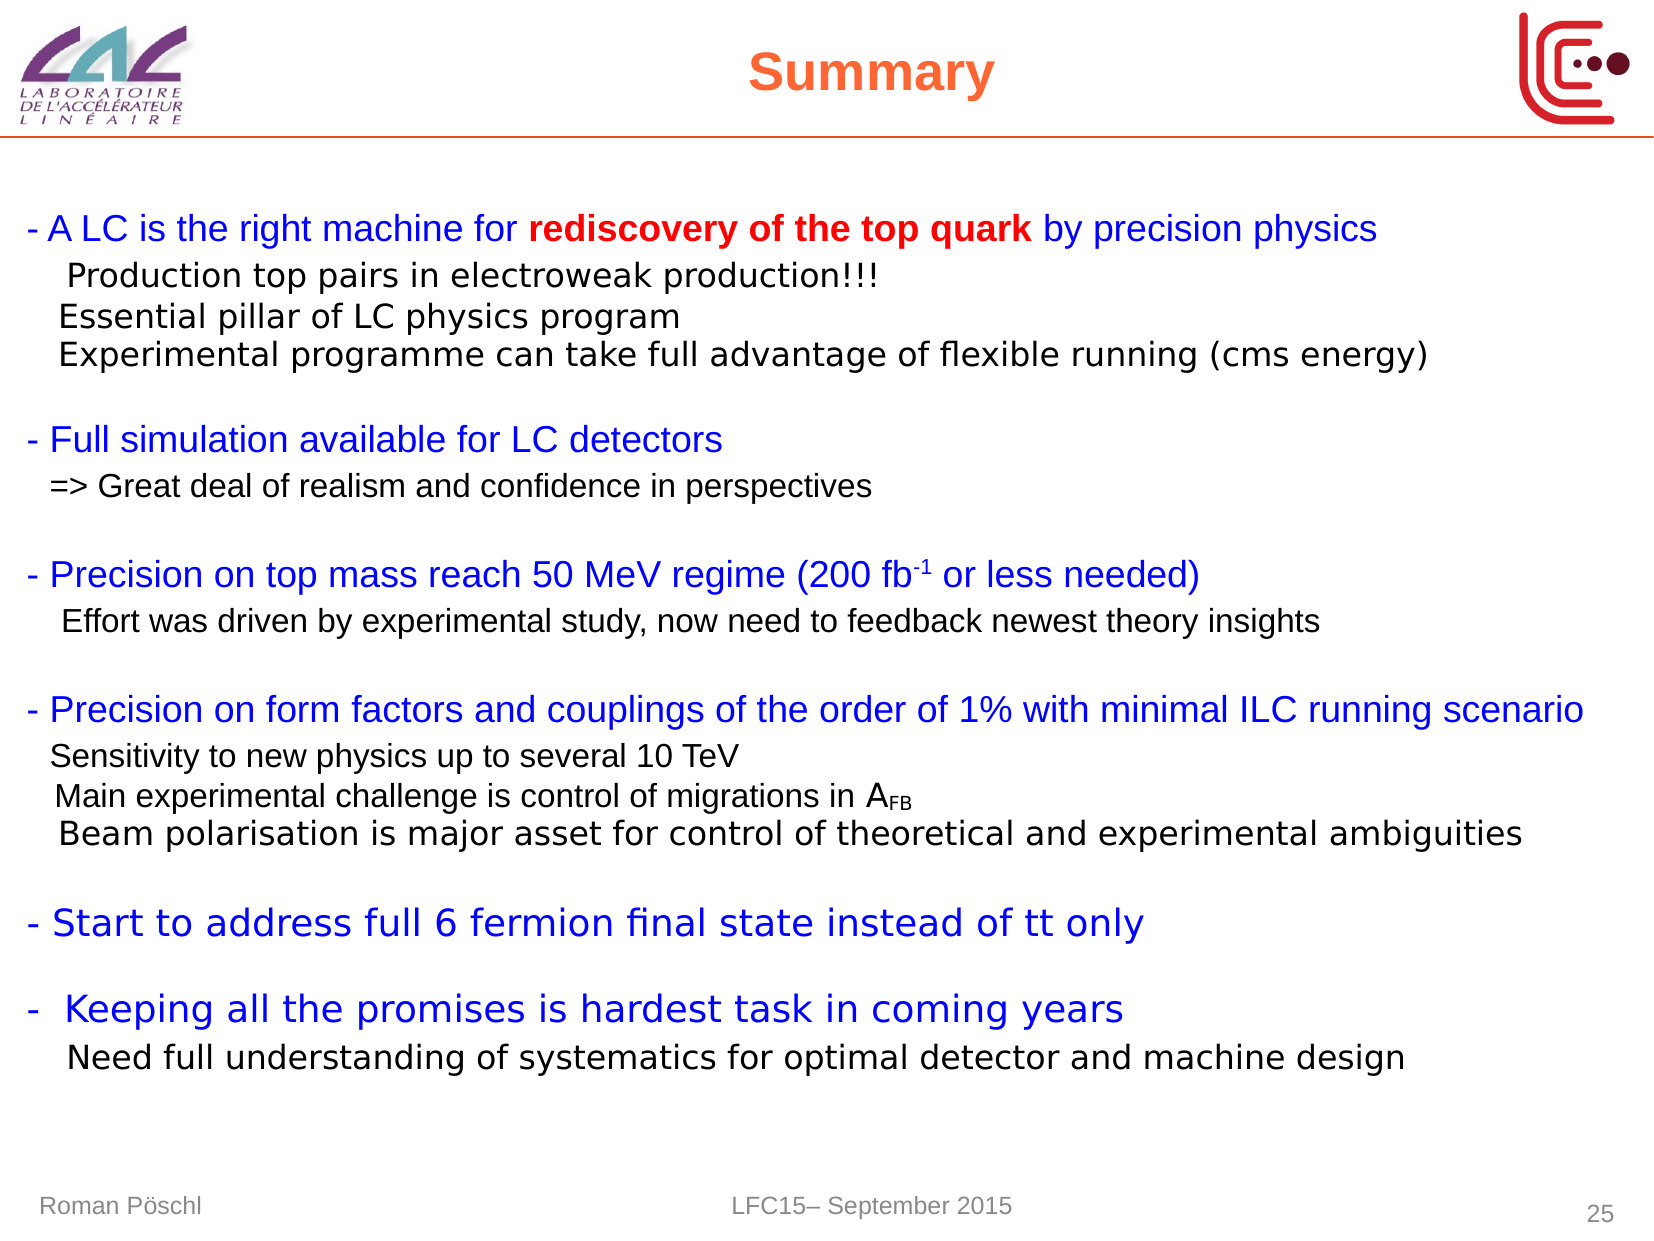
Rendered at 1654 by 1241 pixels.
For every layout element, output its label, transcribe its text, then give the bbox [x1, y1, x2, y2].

text_box - A LC is the right machine for rediscovery of the top quark by precision physics Production top pairs in electroweak production!!! Essential pillar of LC physics program Experimental programme can take full advantage of flexible running (cms energy) - Full simulation available for LC detectors => Great deal of realism and confidence in perspectives - Precision on top mass reach 50 MeV regime (200 fb-1 or less needed) Effort was driven by experimental study, now need to feedback newest theory insights - Precision on form factors and couplings of the order of 1% with minimal ILC running scenario Sensitivity to new physics up to several 10 TeV Main experimental challenge is control of migrations in AFB Beam polarisation is major asset for control of theoretical and experimental ambiguities - Start to address full 6 fermion final state instead of tt only - Keeping all the promises is hardest task in coming years Need full understanding of systematics for optimal detector and machine design [11, 157, 1654, 1241]
picture [1508, 2, 1641, 135]
picture [17, 22, 199, 127]
title Summary [128, 29, 1617, 113]
